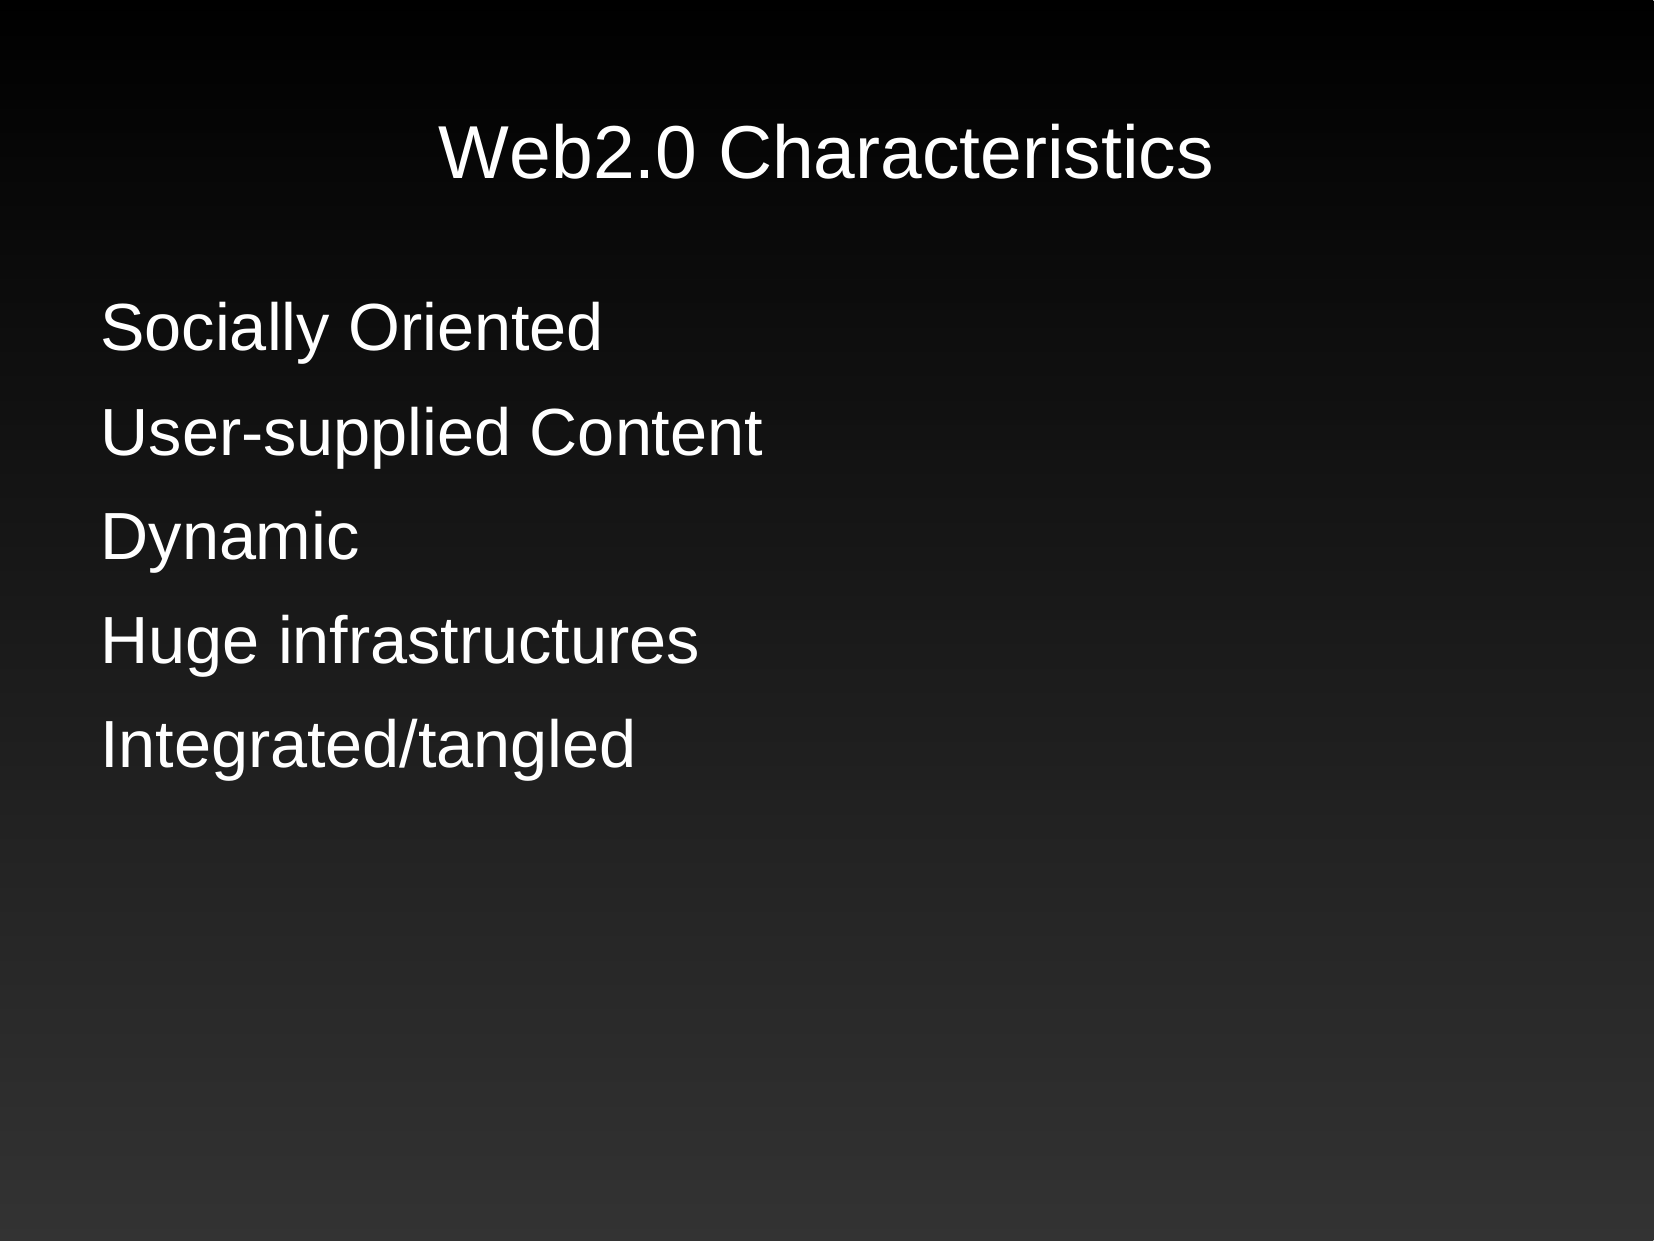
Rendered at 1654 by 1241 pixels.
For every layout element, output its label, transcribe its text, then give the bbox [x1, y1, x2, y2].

title Web2.0 Characteristics [82, 49, 1571, 257]
list Socially Oriented User-supplied Content Dynamic Huge infrastructures Integrated/tangled [82, 290, 1571, 1109]
